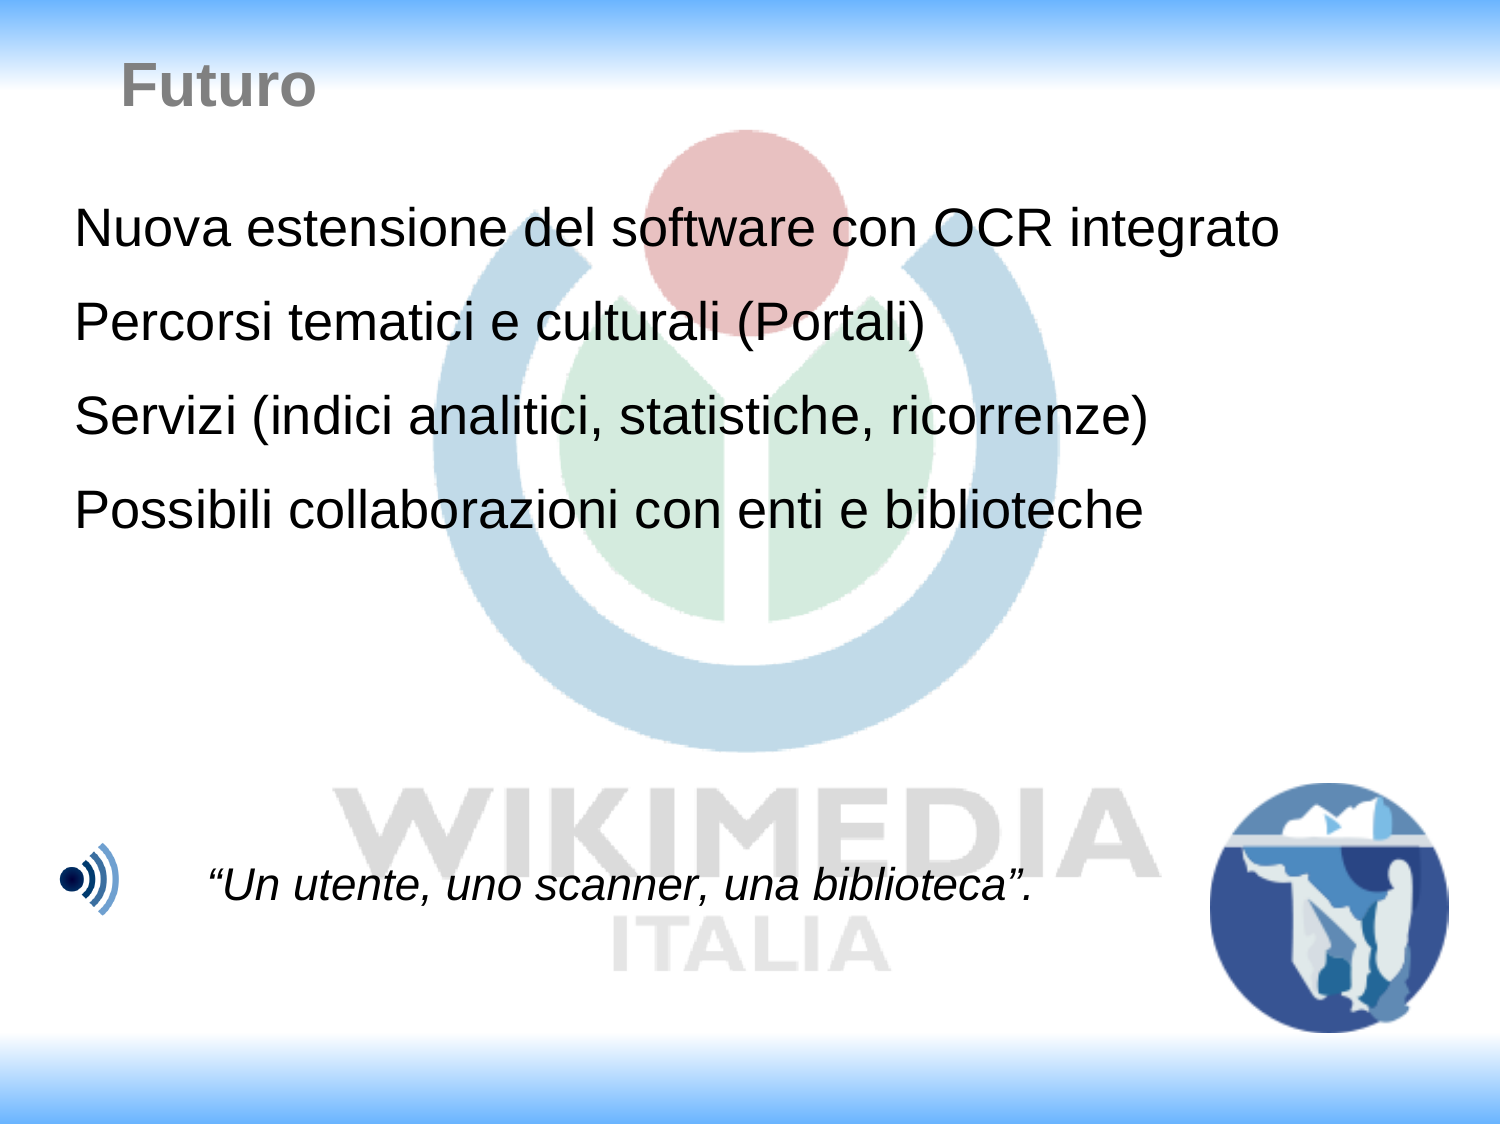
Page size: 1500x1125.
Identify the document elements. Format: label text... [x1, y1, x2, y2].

text_box Nuova estensione del software con OCR integrato Percorsi tematici e culturali (Portali) Servizi (indici analitici, statistiche, ricorrenze) Possibili collaborazioni con enti e biblioteche [29, 187, 1500, 798]
text_box [0, 0, 1500, 91]
text_box Futuro [120, 50, 1479, 120]
picture [59, 798, 1449, 1033]
text_box [0, 1033, 1500, 1124]
text_box “Un utente, uno scanner, una biblioteca”. [191, 849, 1063, 916]
picture [75, 91, 1426, 187]
